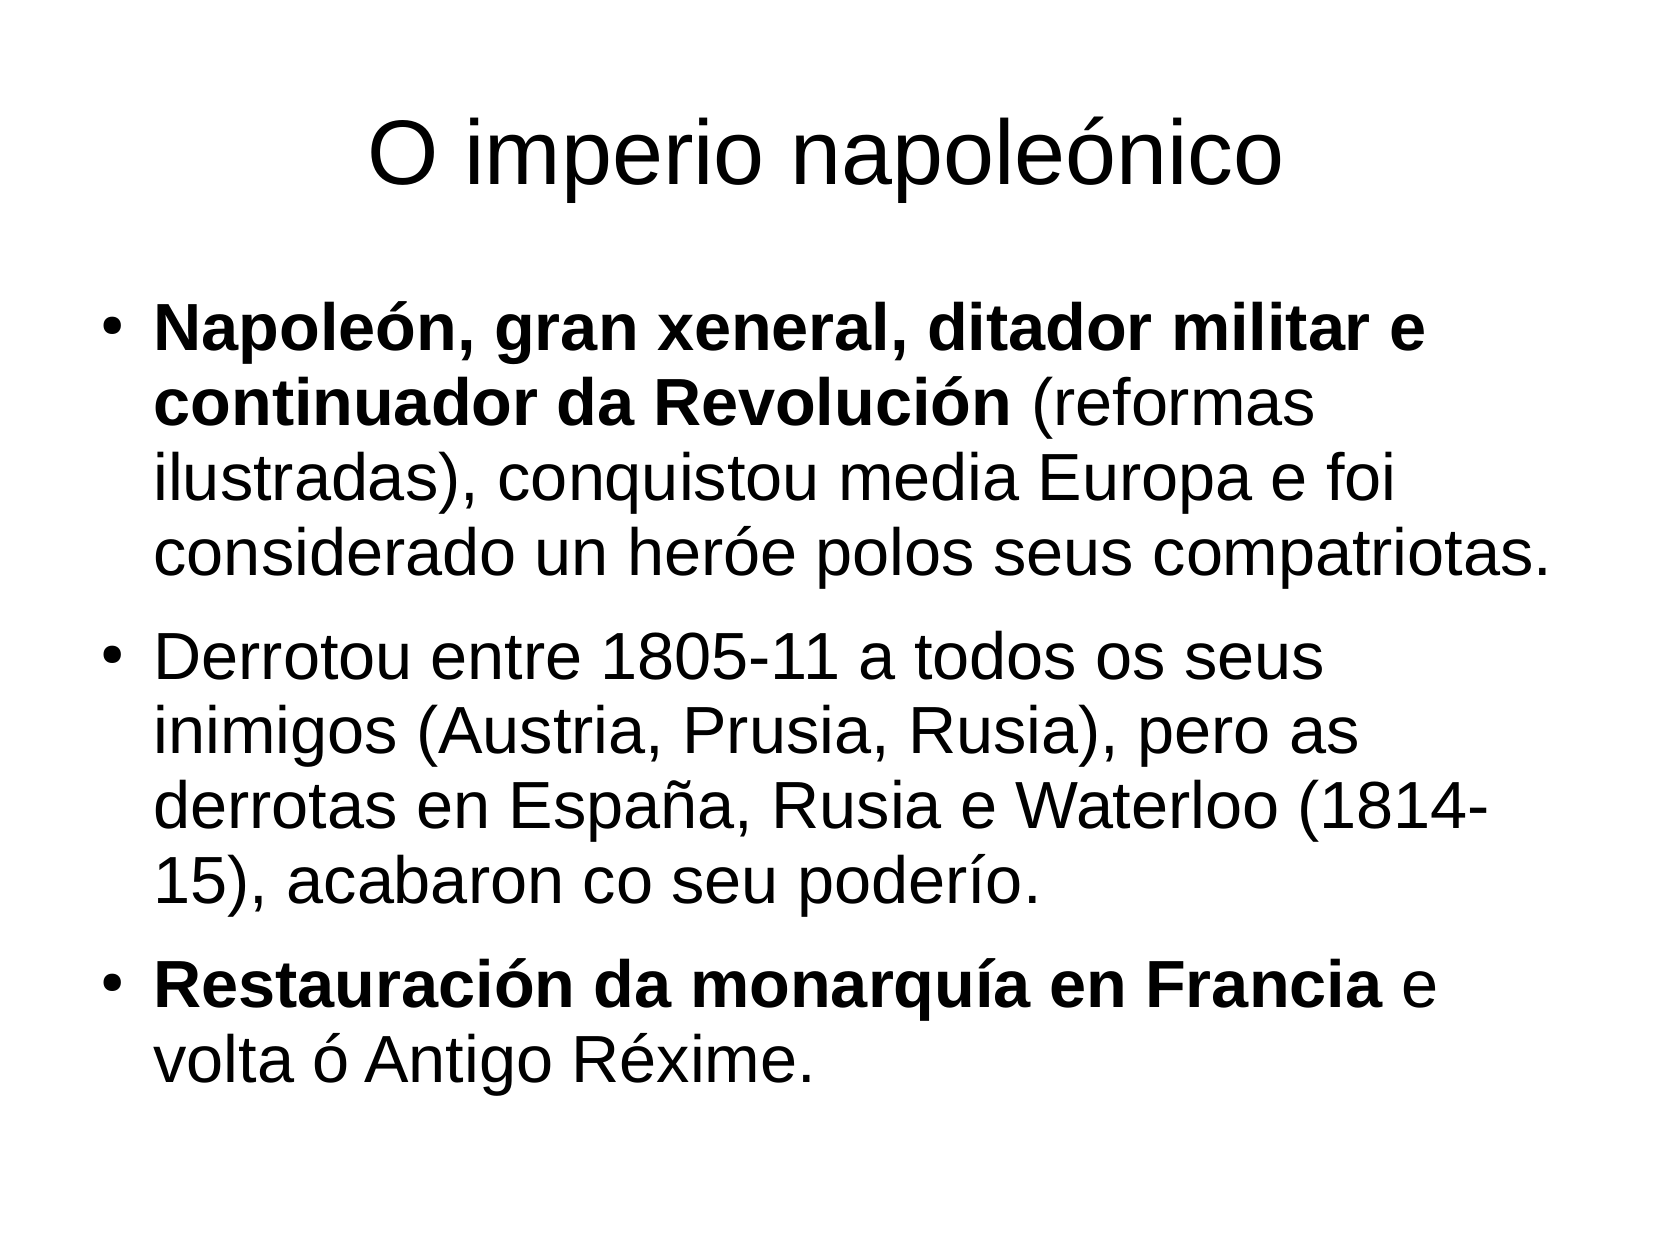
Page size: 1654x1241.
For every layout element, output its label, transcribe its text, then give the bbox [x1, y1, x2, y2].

list Napoleón, gran xeneral, ditador militar e continuador da Revolución (reformas ilustradas), conquistou media Europa e foi considerado un heróe polos seus compatriotas. Derrotou entre 1805-11 a todos os seus inimigos (Austria, Prusia, Rusia), pero as derrotas en España, Rusia e Waterloo (1814-15), acabaron co seu poderío. Restauración da monarquía en Francia e volta ó Antigo Réxime. [82, 290, 1571, 1109]
title O imperio napoleónico [82, 49, 1571, 257]
